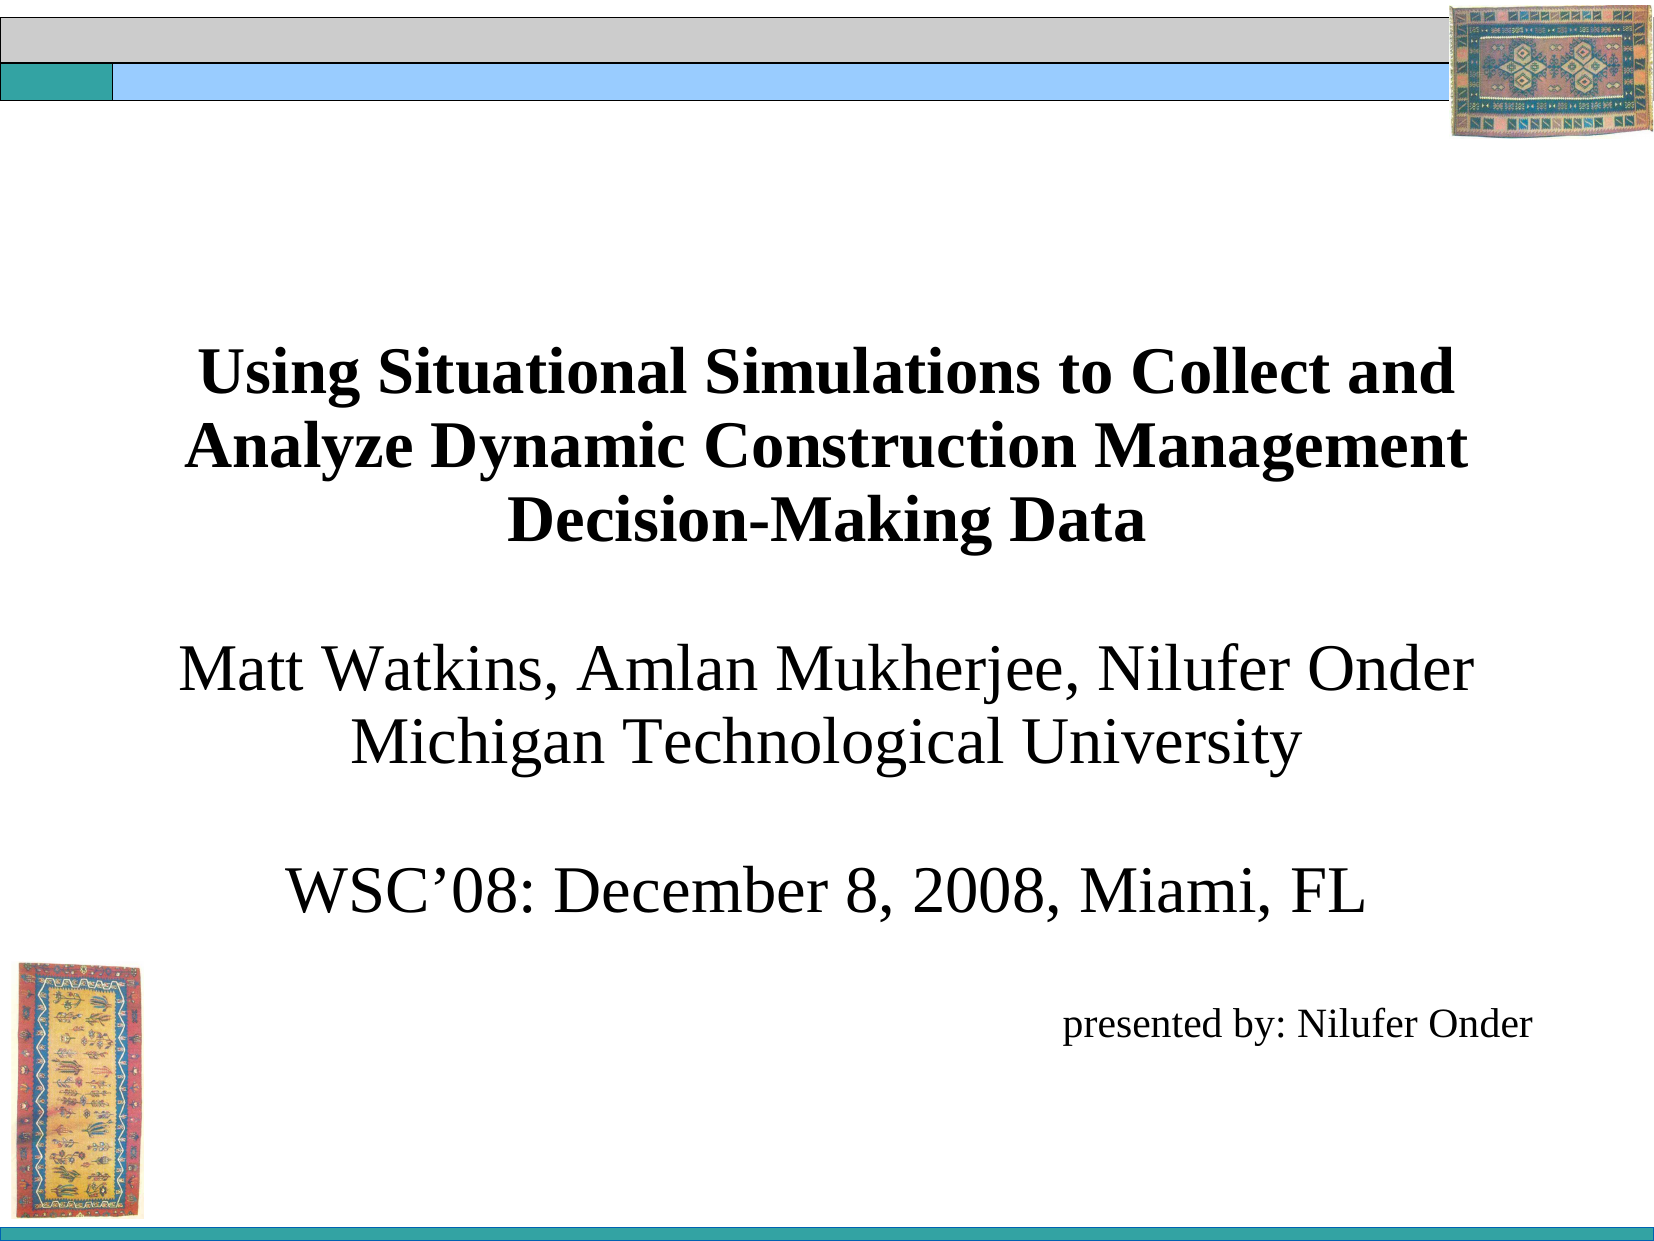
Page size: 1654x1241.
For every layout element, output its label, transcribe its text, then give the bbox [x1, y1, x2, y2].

picture [1449, 5, 1654, 139]
subtitle Using Situational Simulations to Collect and Analyze Dynamic Construction Management Decision-Making Data Matt Watkins, Amlan Mukherjee, Nilufer Onder Michigan Technological University WSC’08: December 8, 2008, Miami, FL presented by: Nilufer Onder [121, 262, 1534, 1119]
picture [12, 962, 144, 1219]
